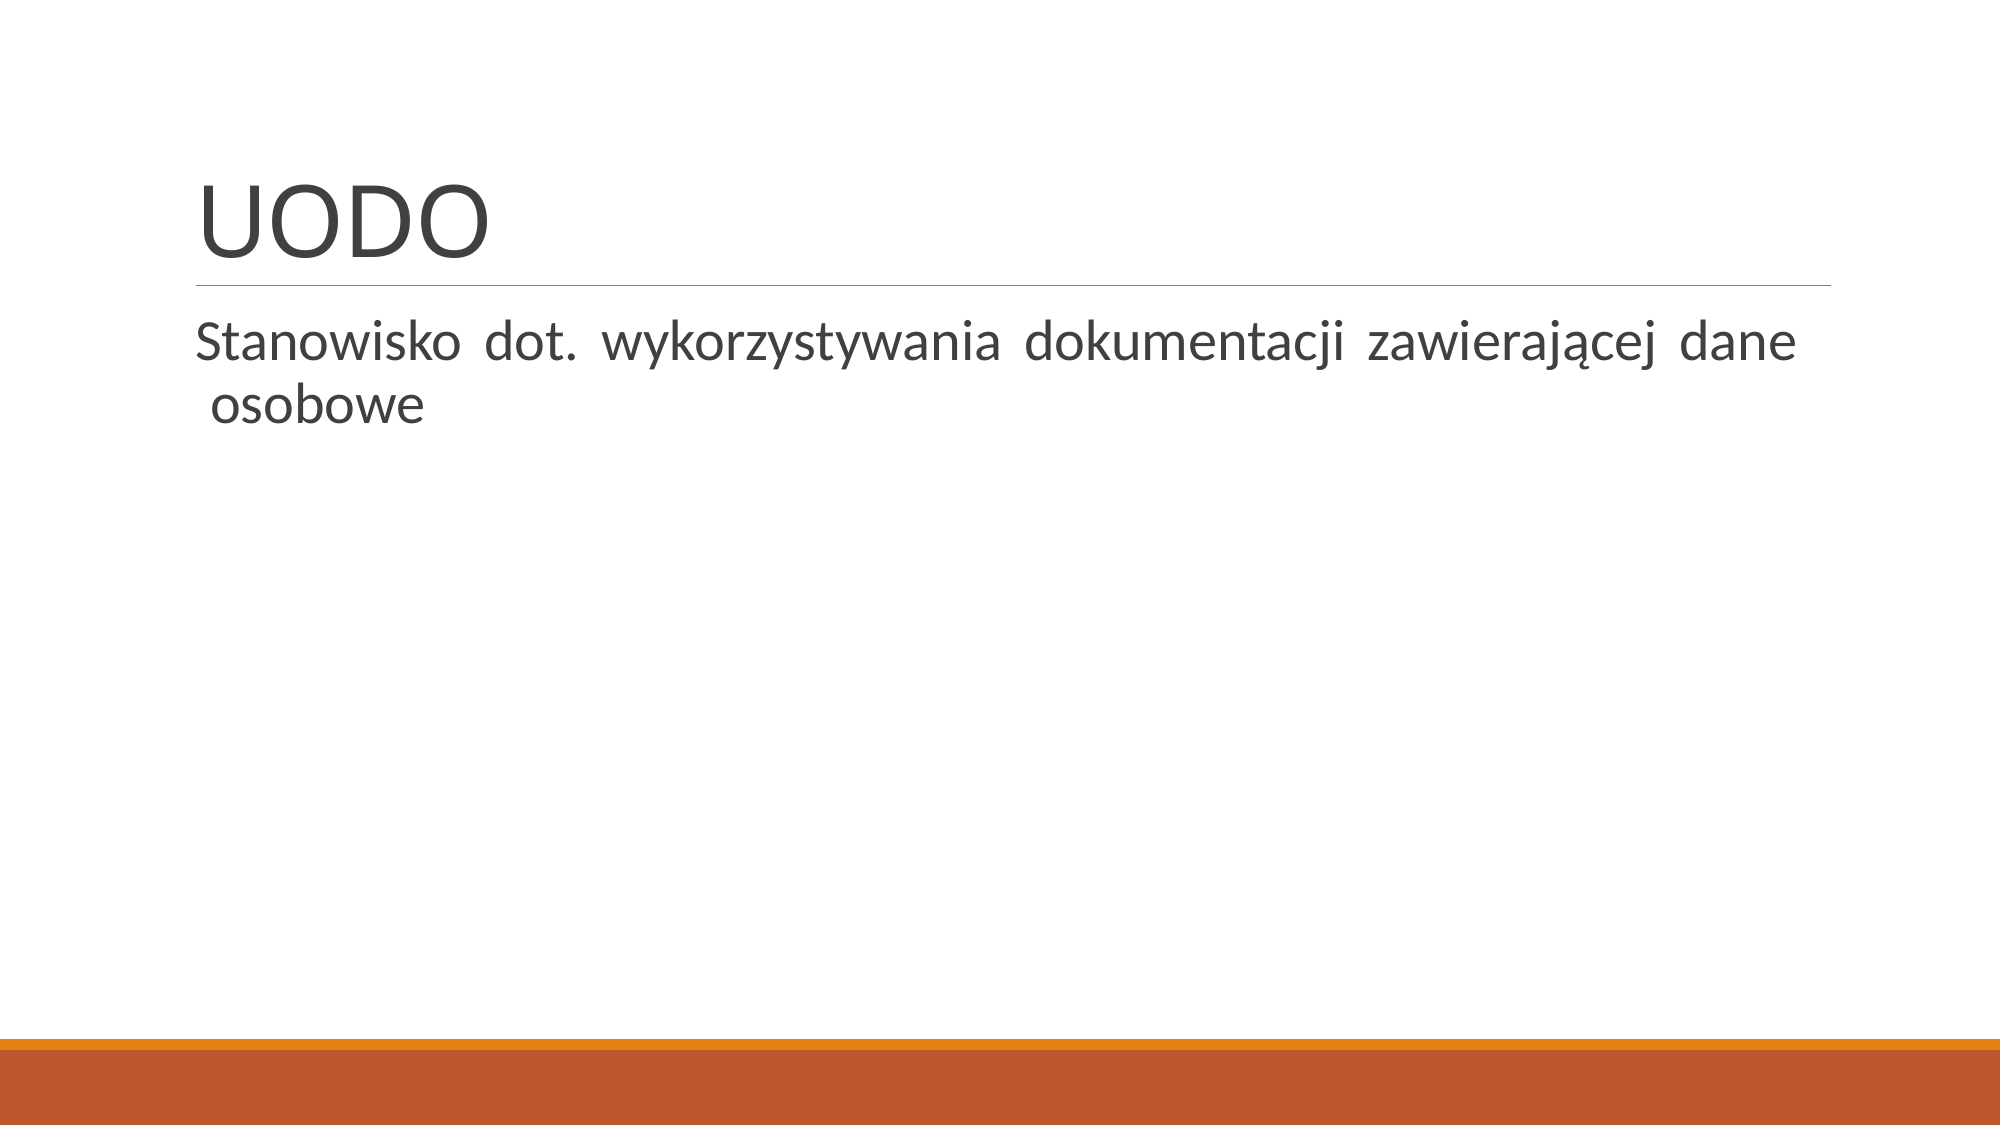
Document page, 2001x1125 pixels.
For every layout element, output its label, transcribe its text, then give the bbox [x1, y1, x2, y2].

title UODO [180, 47, 1831, 286]
list Stanowisko dot. wykorzystywania dokumentacji zawierającej dane osobowe [180, 302, 1831, 963]
